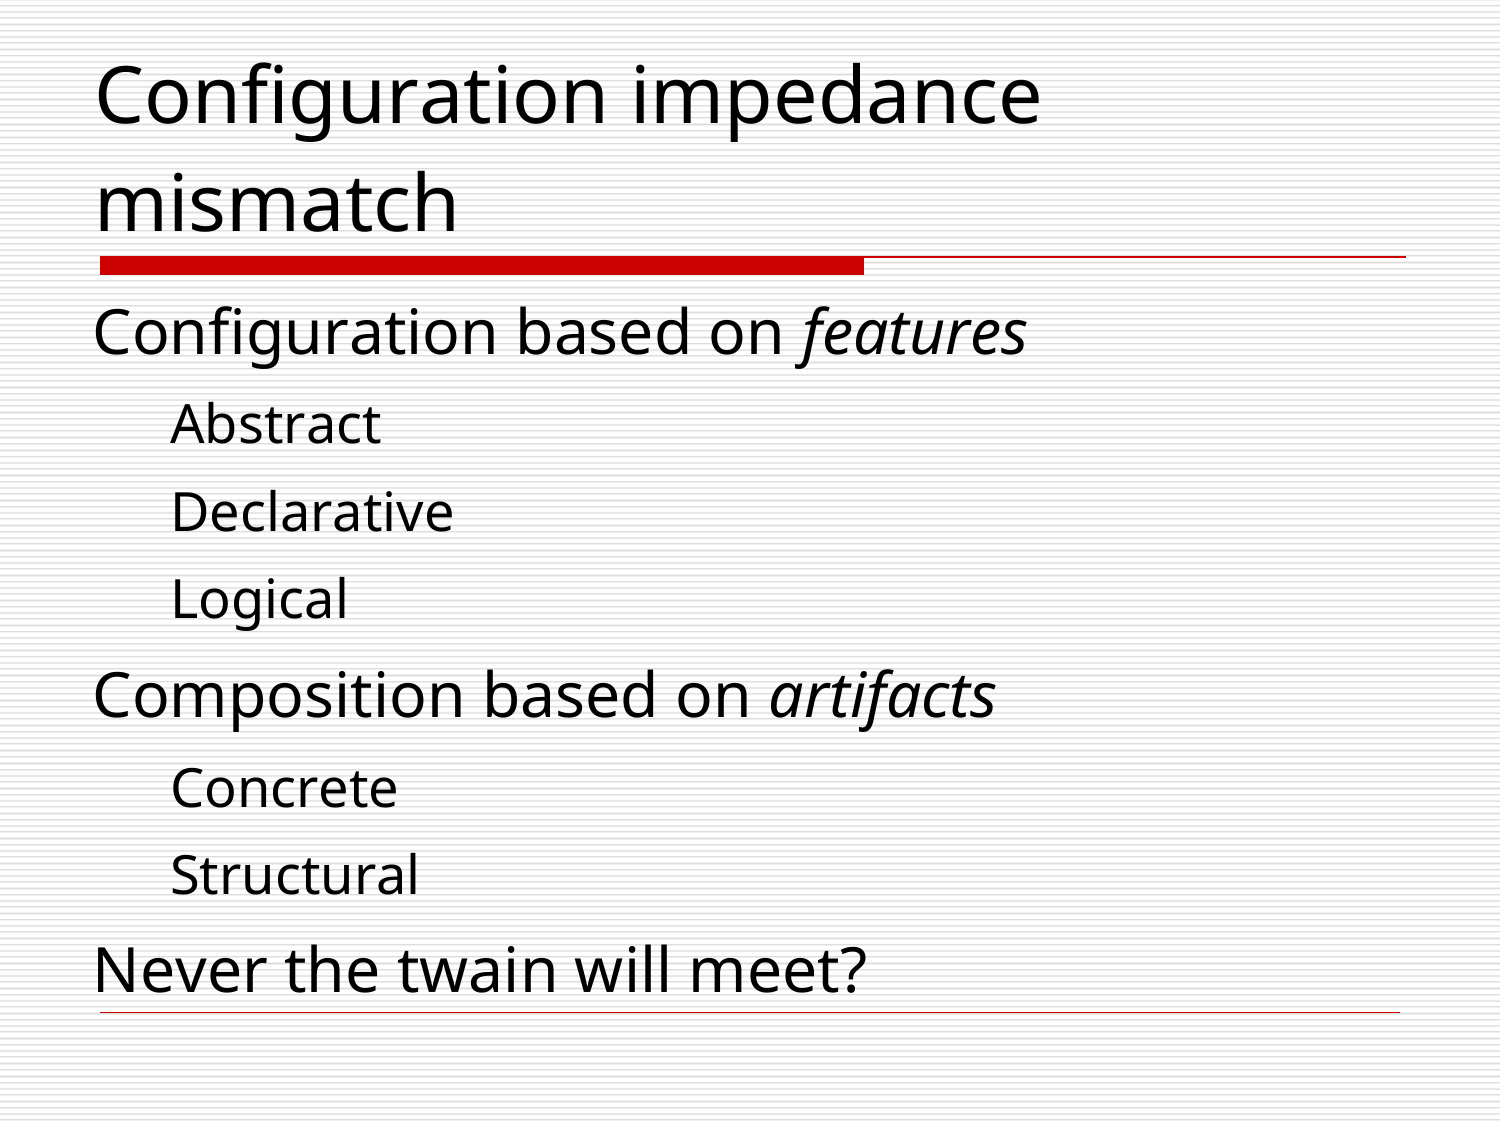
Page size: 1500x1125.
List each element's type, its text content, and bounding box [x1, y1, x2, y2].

title Configuration impedance mismatch [94, 51, 1407, 243]
list Configuration based on features Abstract Declarative Logical Composition based on artifacts Concrete Structural Never the twain will meet? [92, 287, 1406, 973]
picture [0, 0, 1500, 1125]
